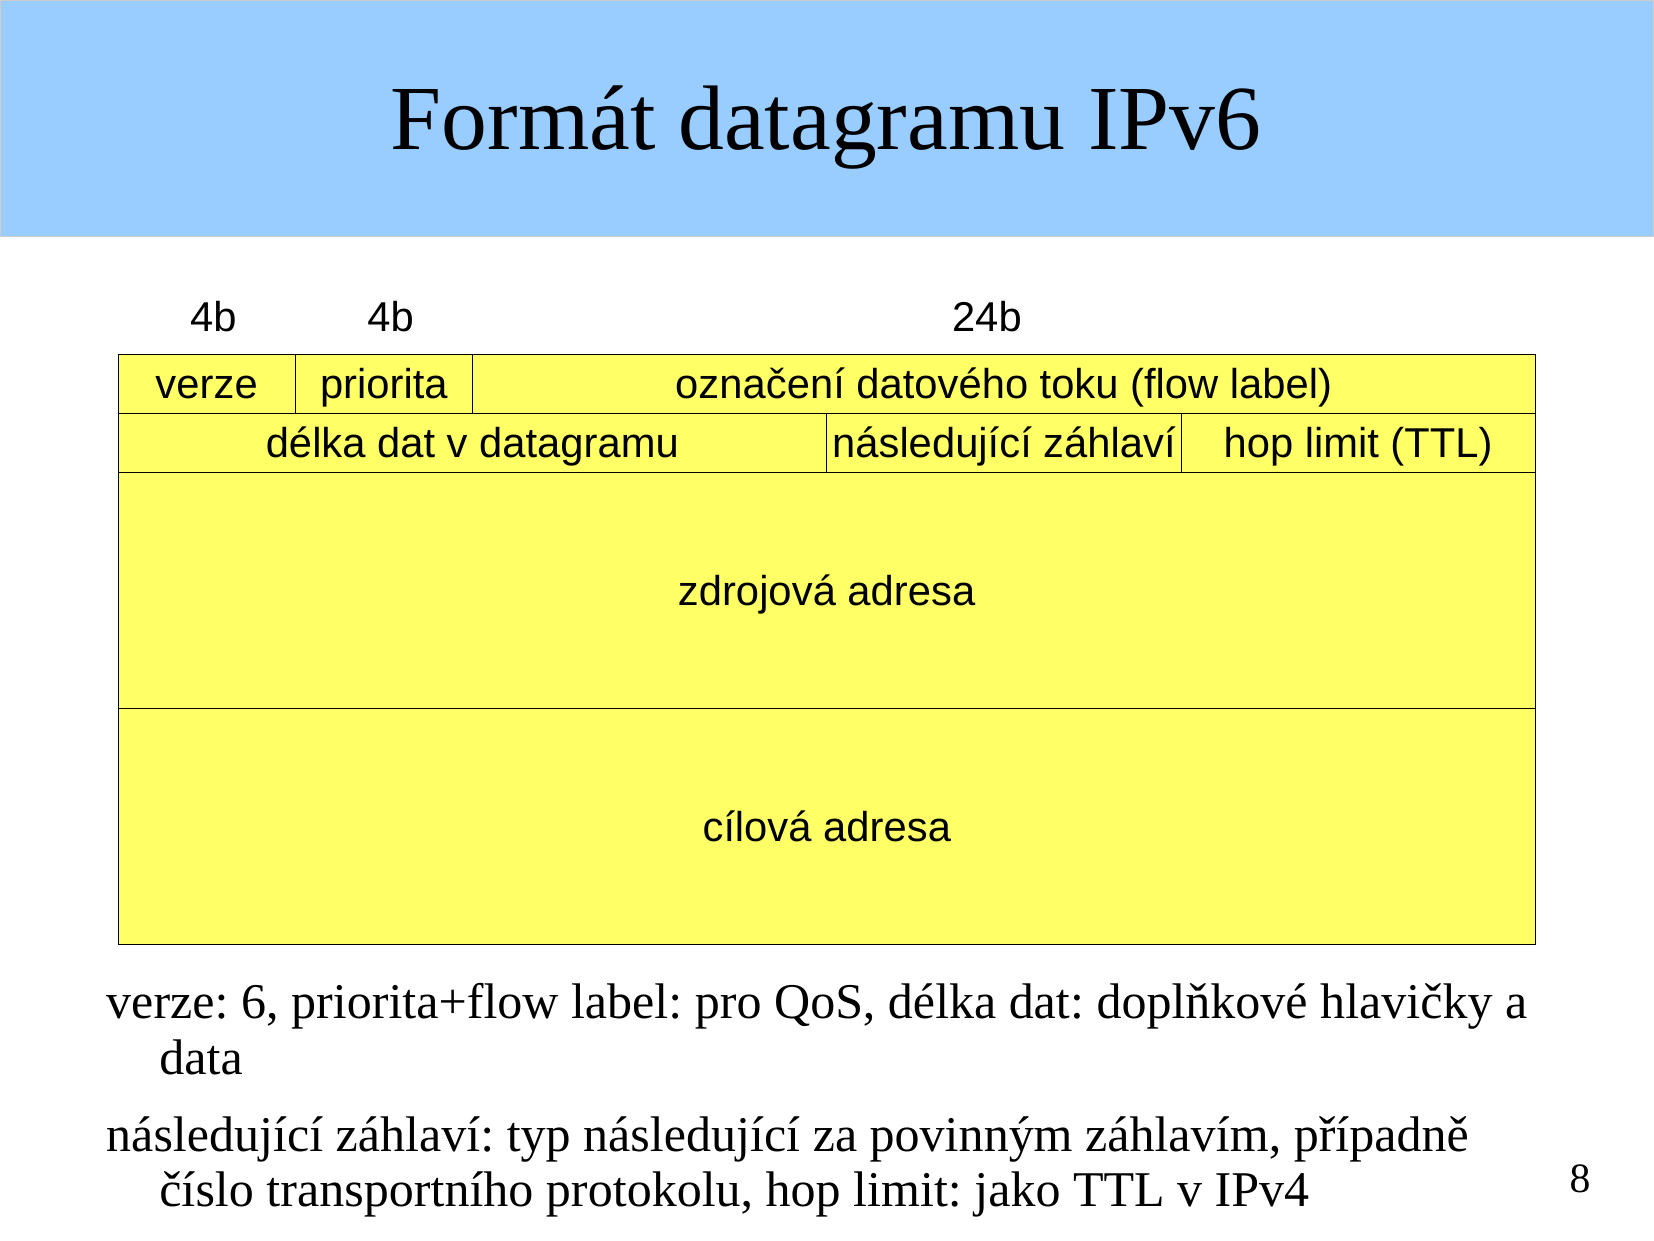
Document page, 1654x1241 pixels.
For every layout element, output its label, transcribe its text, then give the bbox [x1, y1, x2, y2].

list verze: 6, priorita+flow label: pro QoS, délka dat: doplňkové hlavičky a data následující záhlaví: typ následující za povinným záhlavím, případně číslo transportního protokolu, hop limit: jako TTL v IPv4 [88, 974, 1565, 1218]
text_box 4b [171, 293, 256, 346]
text_box verze [118, 354, 295, 413]
text_box označení datového toku (flow label) [473, 354, 1536, 413]
text_box 24b [945, 293, 1029, 346]
text_box zdrojová adresa [118, 472, 1536, 708]
text_box priorita [295, 354, 473, 414]
text_box následující záhlaví [826, 413, 1182, 472]
title Formát datagramu IPv6 [0, 0, 1654, 237]
text_box délka dat v datagramu [118, 413, 826, 472]
text_box hop limit (TTL) [1182, 413, 1536, 472]
text_box 4b [348, 293, 433, 346]
text_box cílová adresa [118, 708, 1536, 945]
